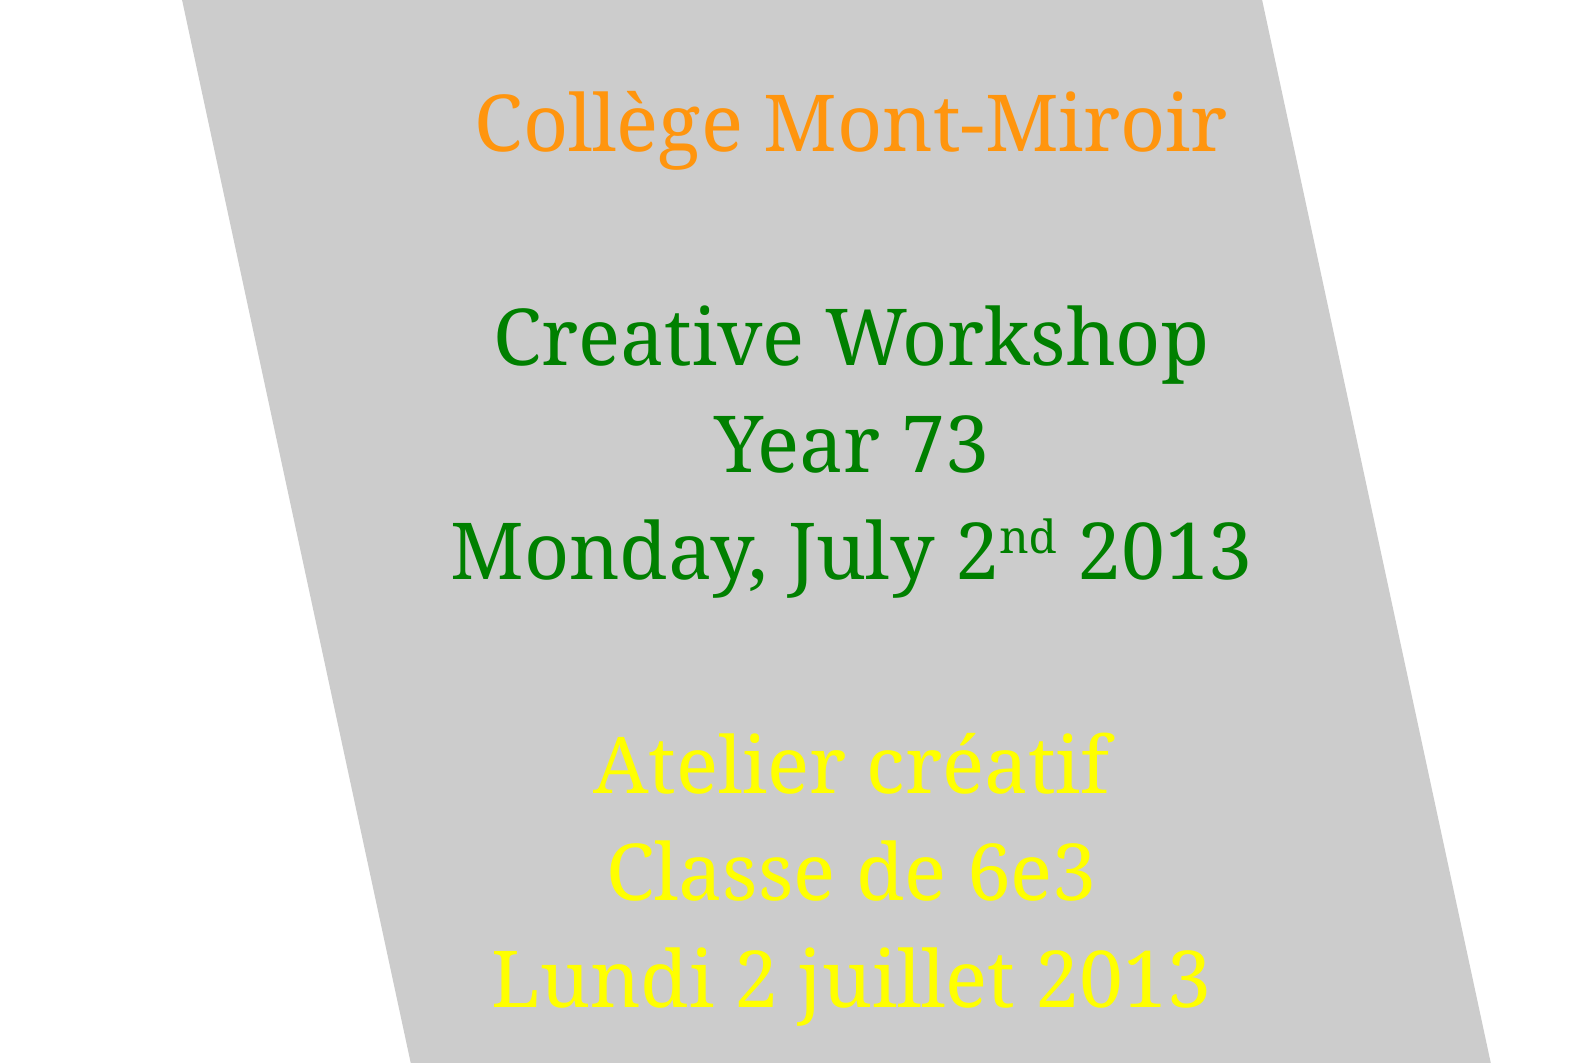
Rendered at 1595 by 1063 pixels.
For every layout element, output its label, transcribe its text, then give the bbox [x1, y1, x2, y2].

title [182, 0, 1491, 1063]
text_box Collège Mont-Miroir Creative Workshop Year 73 Monday, July 2nd 2013 Atelier créatif Classe de 6e3 Lundi 2 juillet 2013 [448, 145, 1255, 1040]
